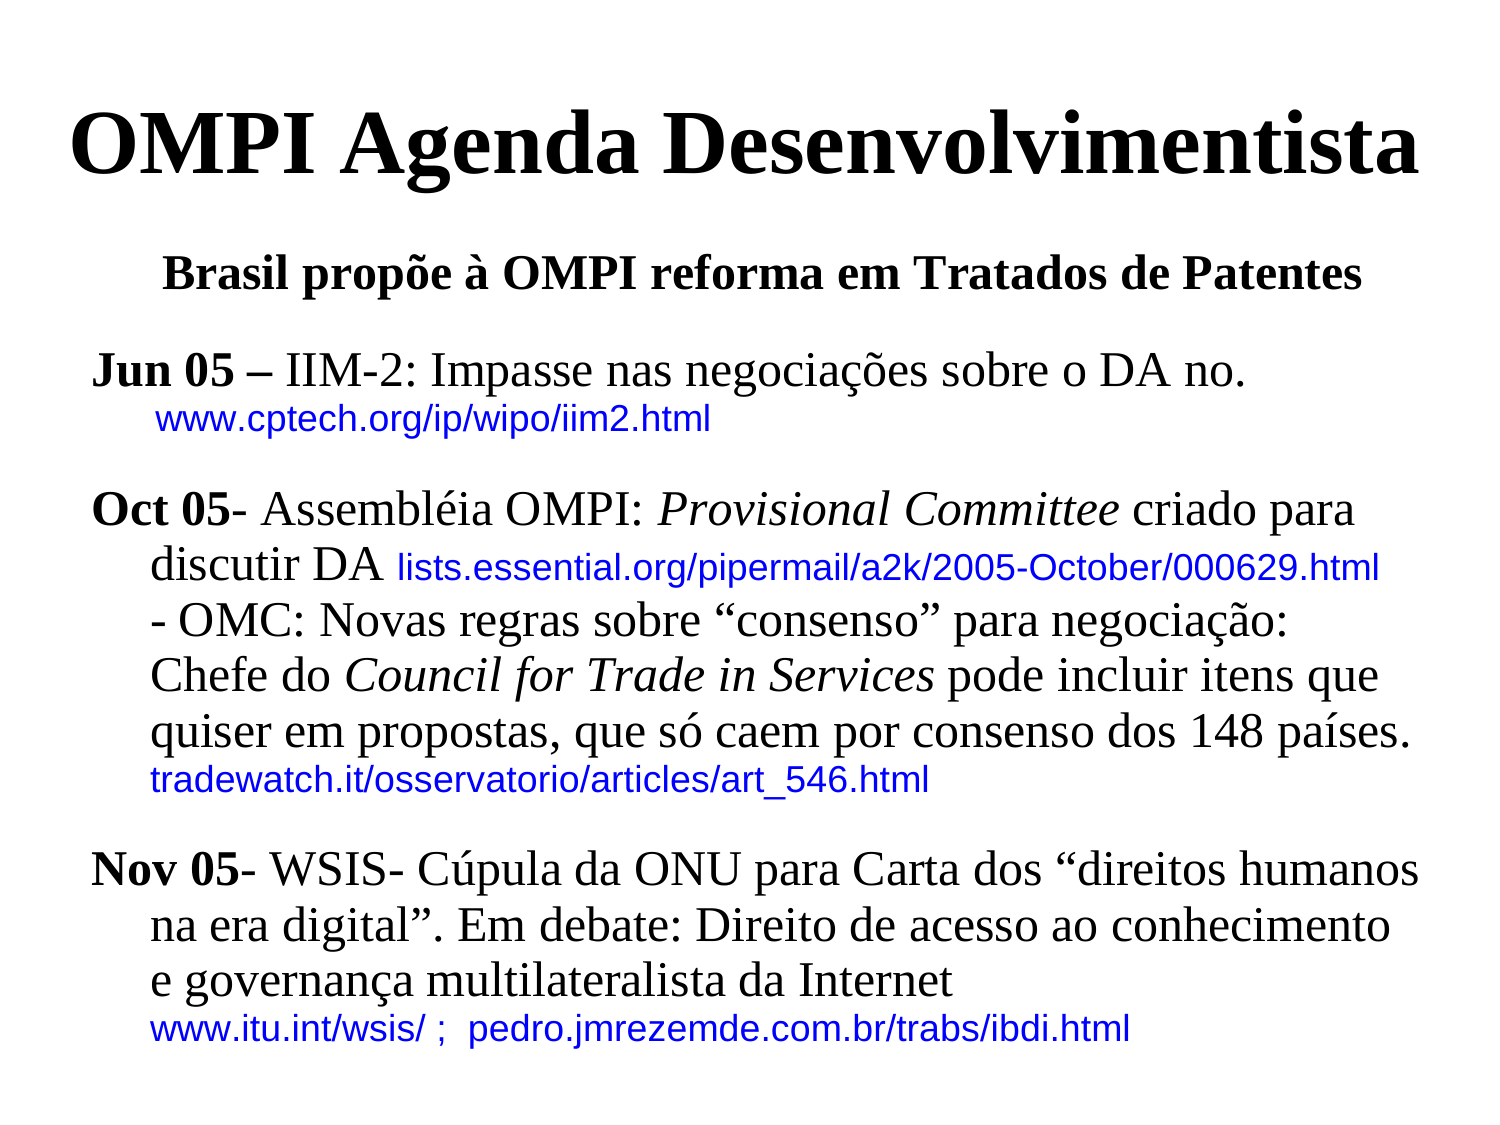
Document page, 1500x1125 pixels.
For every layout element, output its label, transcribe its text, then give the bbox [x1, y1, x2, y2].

text_box Brasil propõe à OMPI reforma em Tratados de Patentes Jun 05 – IIM-2: Impasse nas negociações sobre o DA no. www.cptech.org/ip/wipo/iim2.html Oct 05- Assembléia OMPI: Provisional Committee criado para discutir DA lists.essential.org/pipermail/a2k/2005-October/000629.html - OMC: Novas regras sobre “consenso” para negociação: Chefe do Council for Trade in Services pode incluir itens que quiser em propostas, que só caem por consenso dos 148 países. tradewatch.it/osservatorio/articles/art_546.html Nov 05- WSIS- Cúpula da ONU para Carta dos “direitos humanos na era digital”. Em debate: Direito de acesso ao conhecimento e governança multilateralista da Internet www.itu.int/wsis/ ; pedro.jmrezemde.com.br/trabs/ibdi.html [91, 229, 1421, 1072]
title OMPI Agenda Desenvolvimentista [20, 62, 1469, 223]
